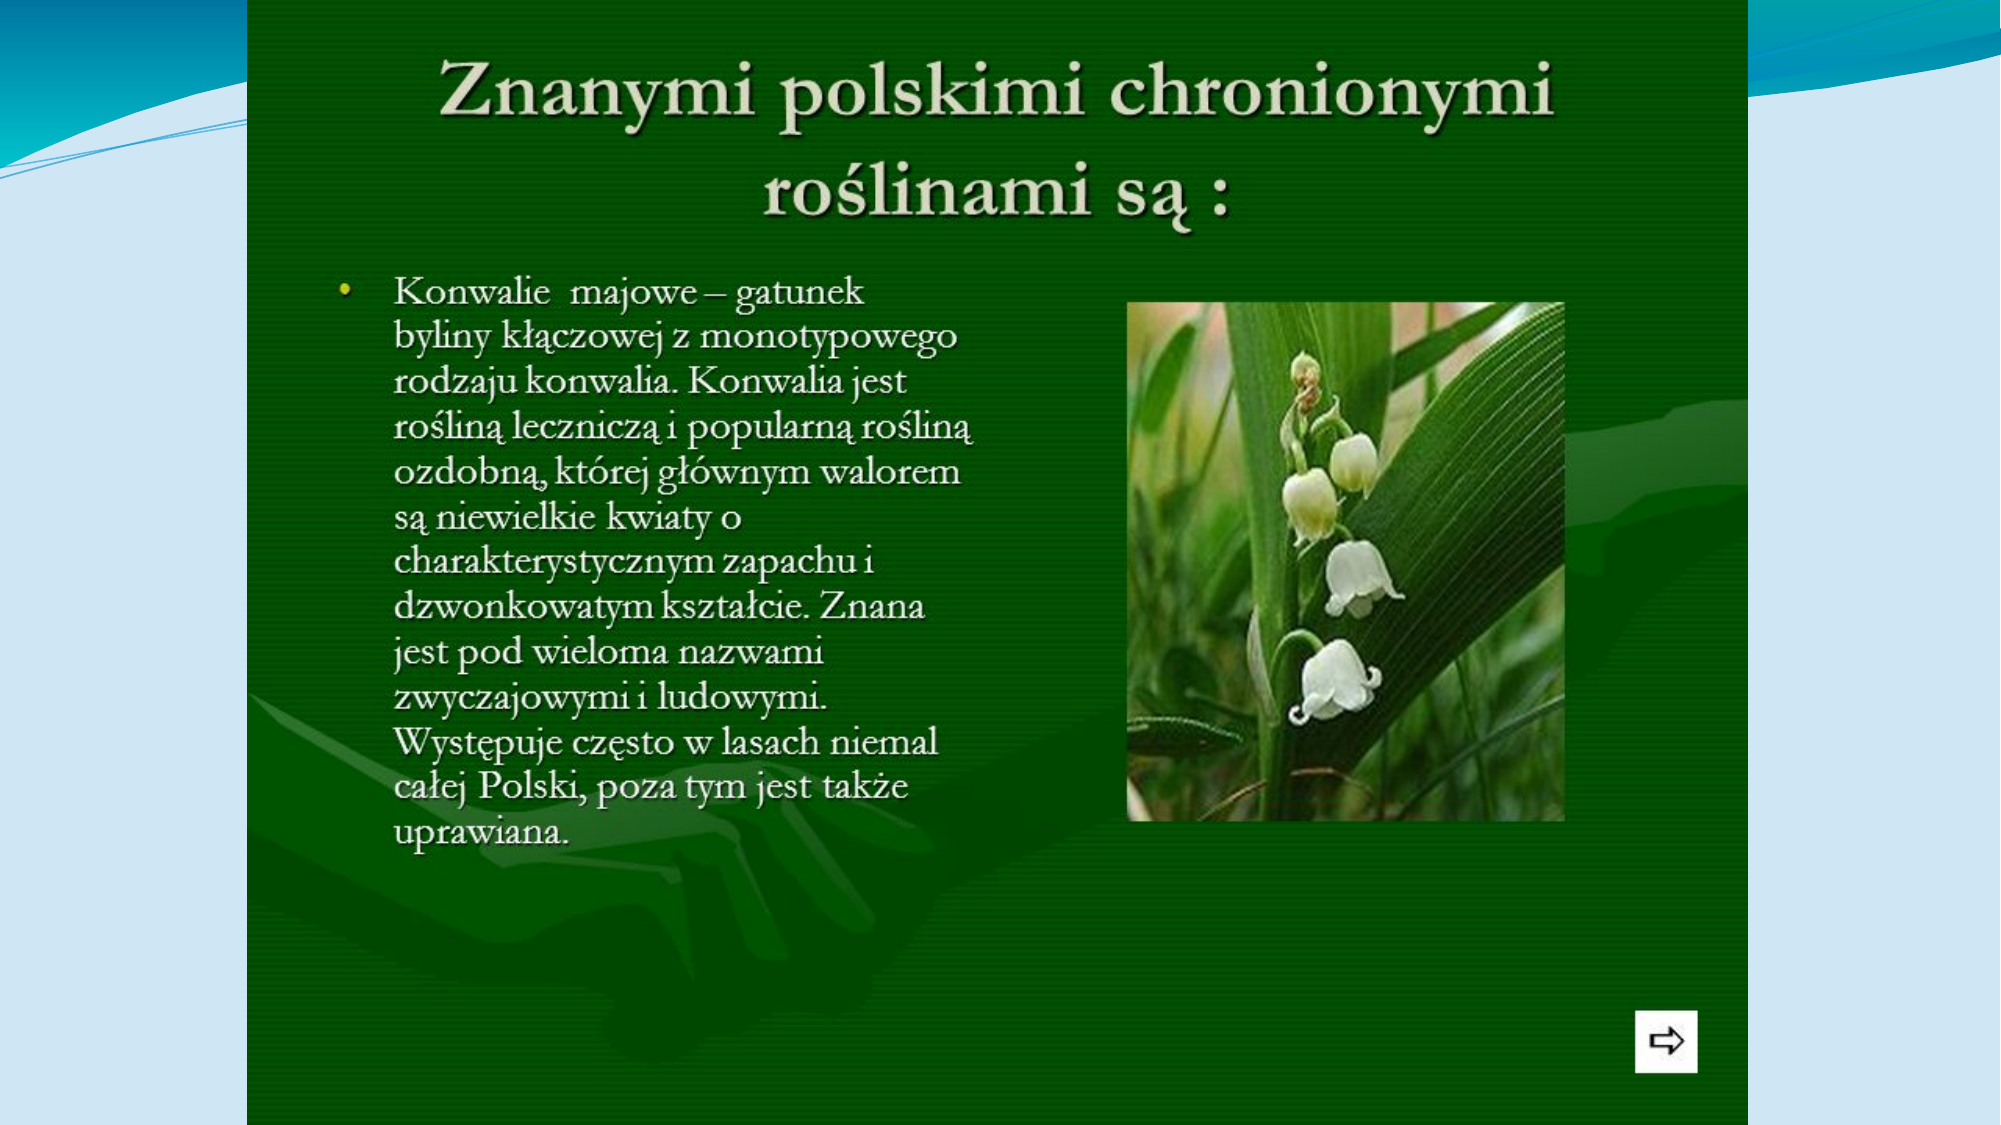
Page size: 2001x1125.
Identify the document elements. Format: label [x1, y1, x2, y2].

picture [247, 0, 1748, 1125]
